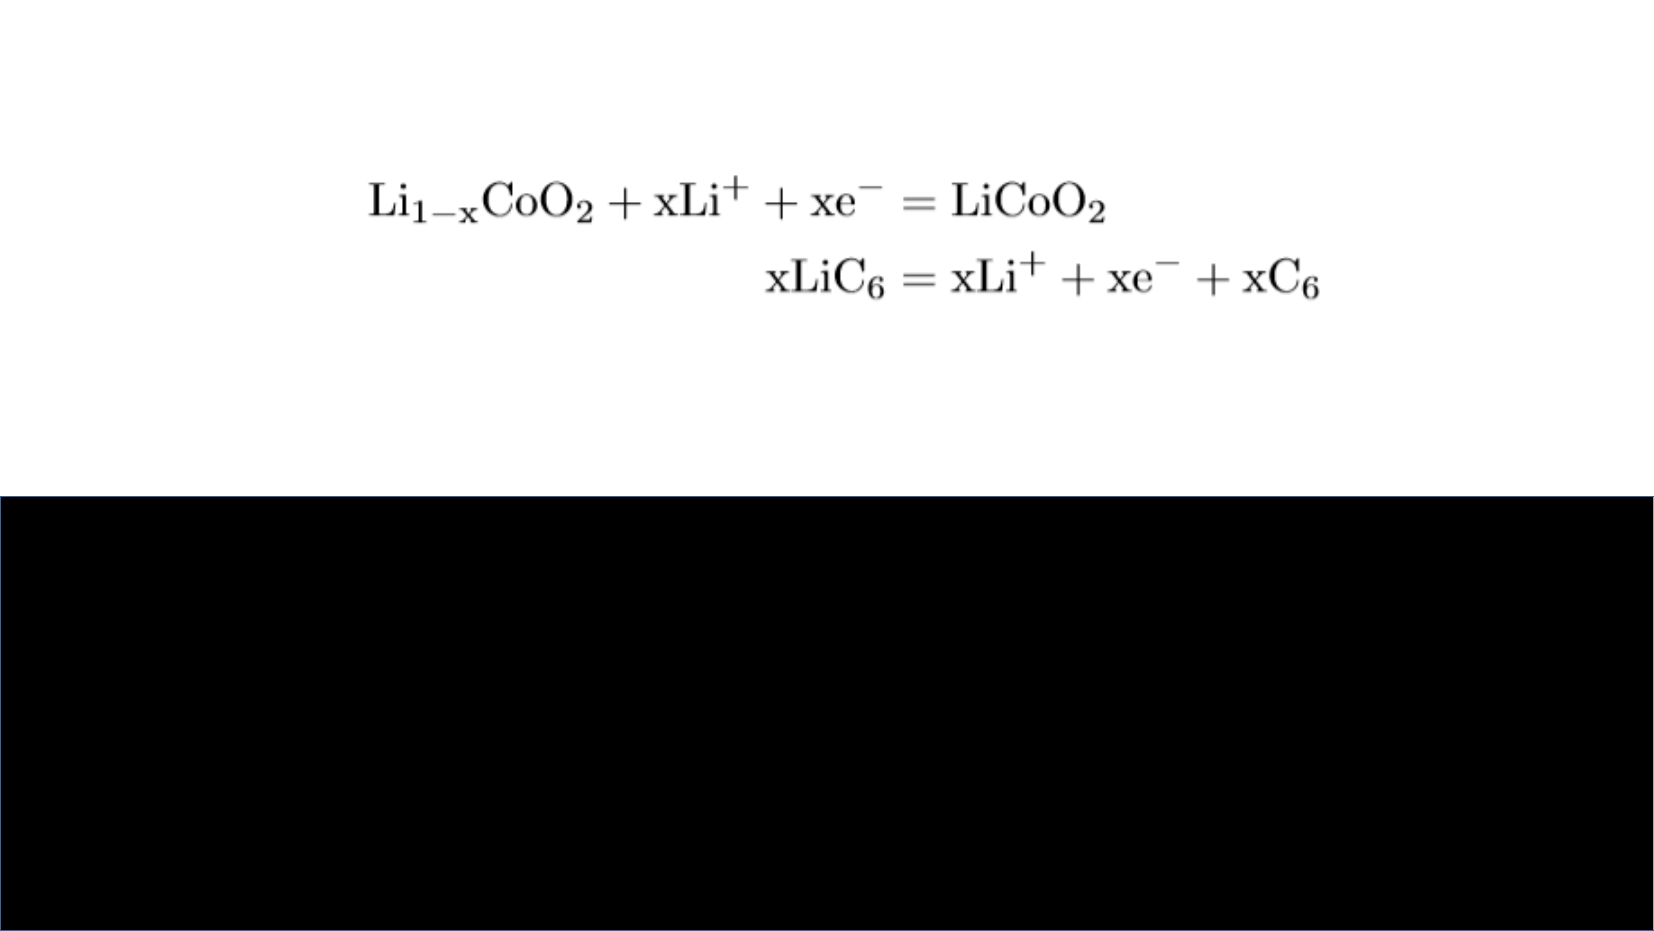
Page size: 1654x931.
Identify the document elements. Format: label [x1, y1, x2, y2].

text_box [0, 496, 1654, 931]
picture [356, 165, 1347, 321]
